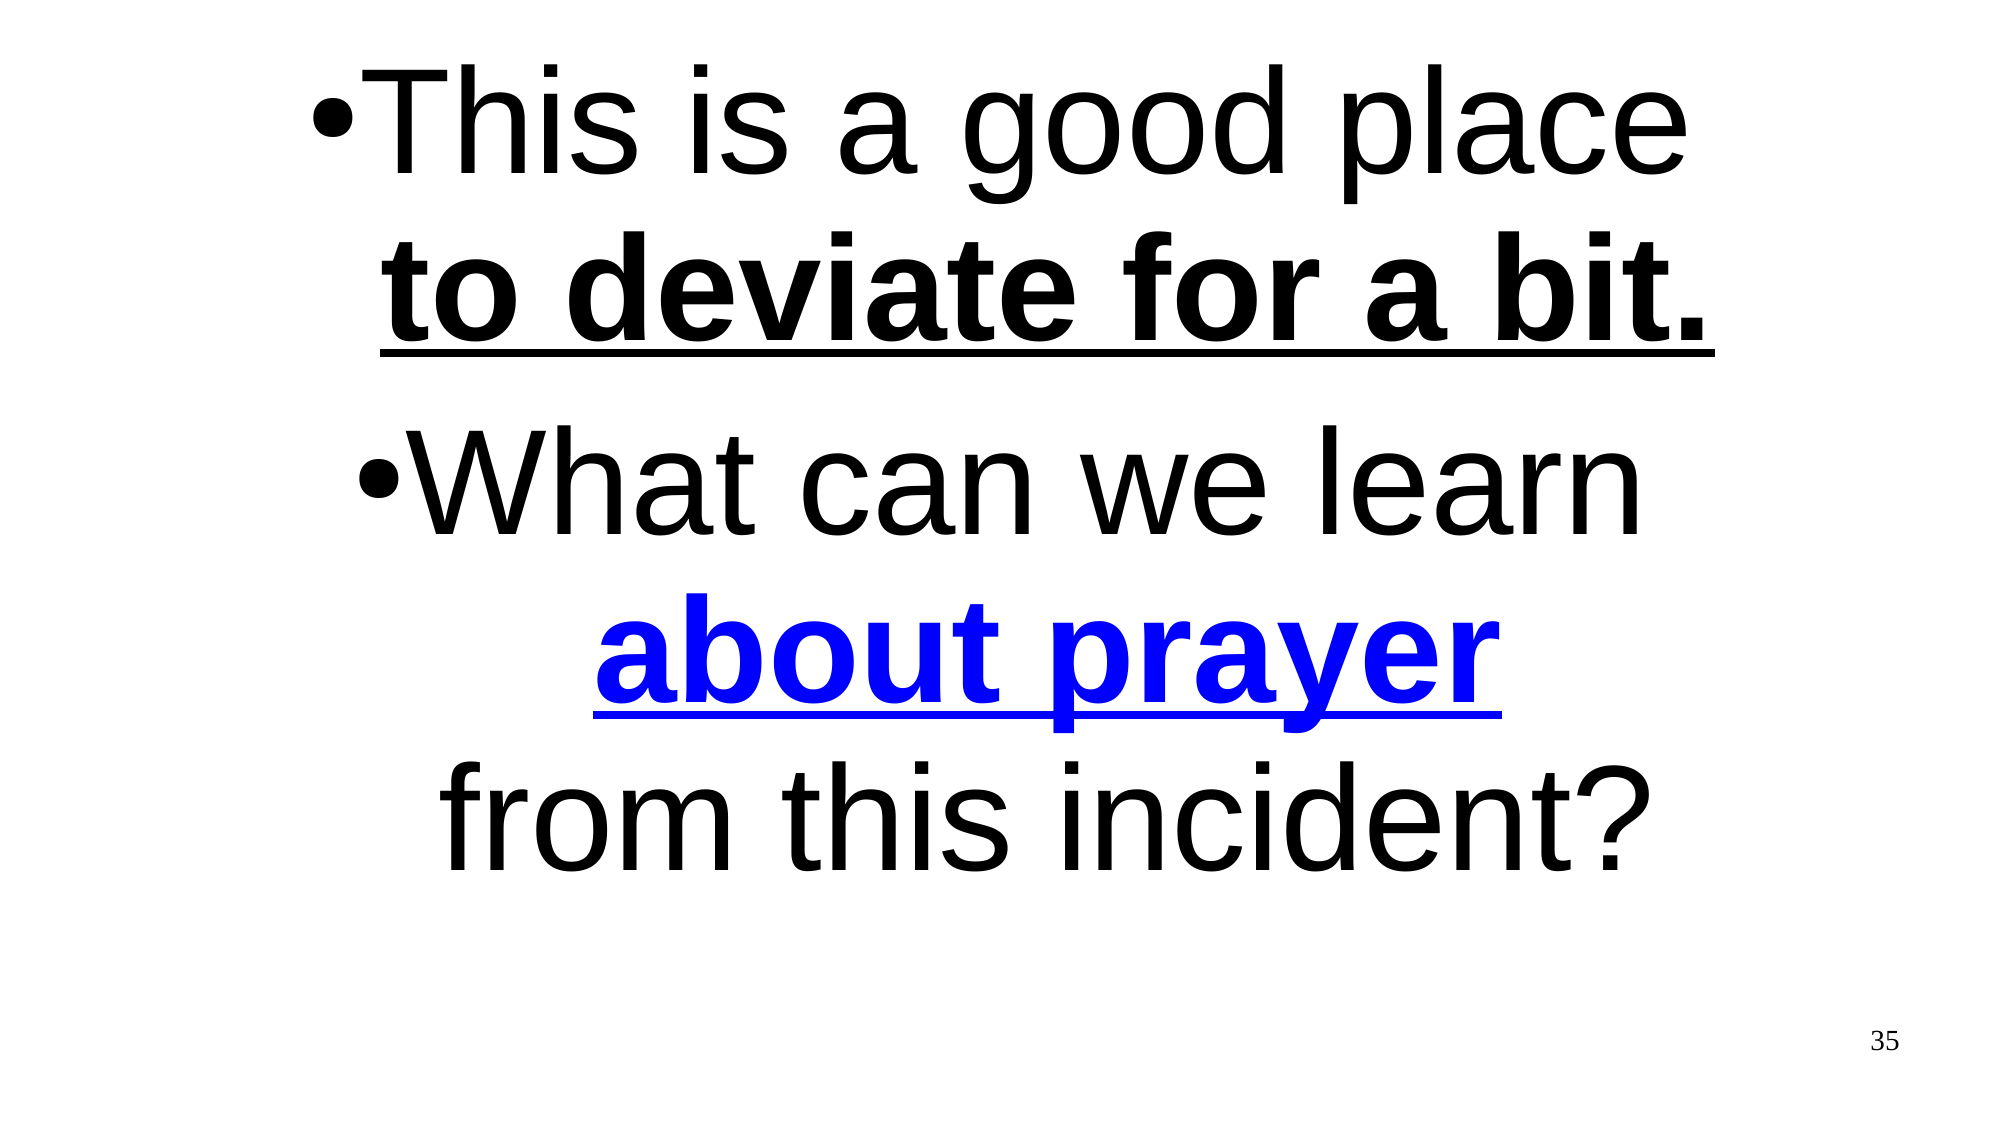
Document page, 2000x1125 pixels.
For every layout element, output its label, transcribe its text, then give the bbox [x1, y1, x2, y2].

list This is a good place to deviate for a bit. What can we learn about prayer from this incident? [37, 37, 1988, 1088]
